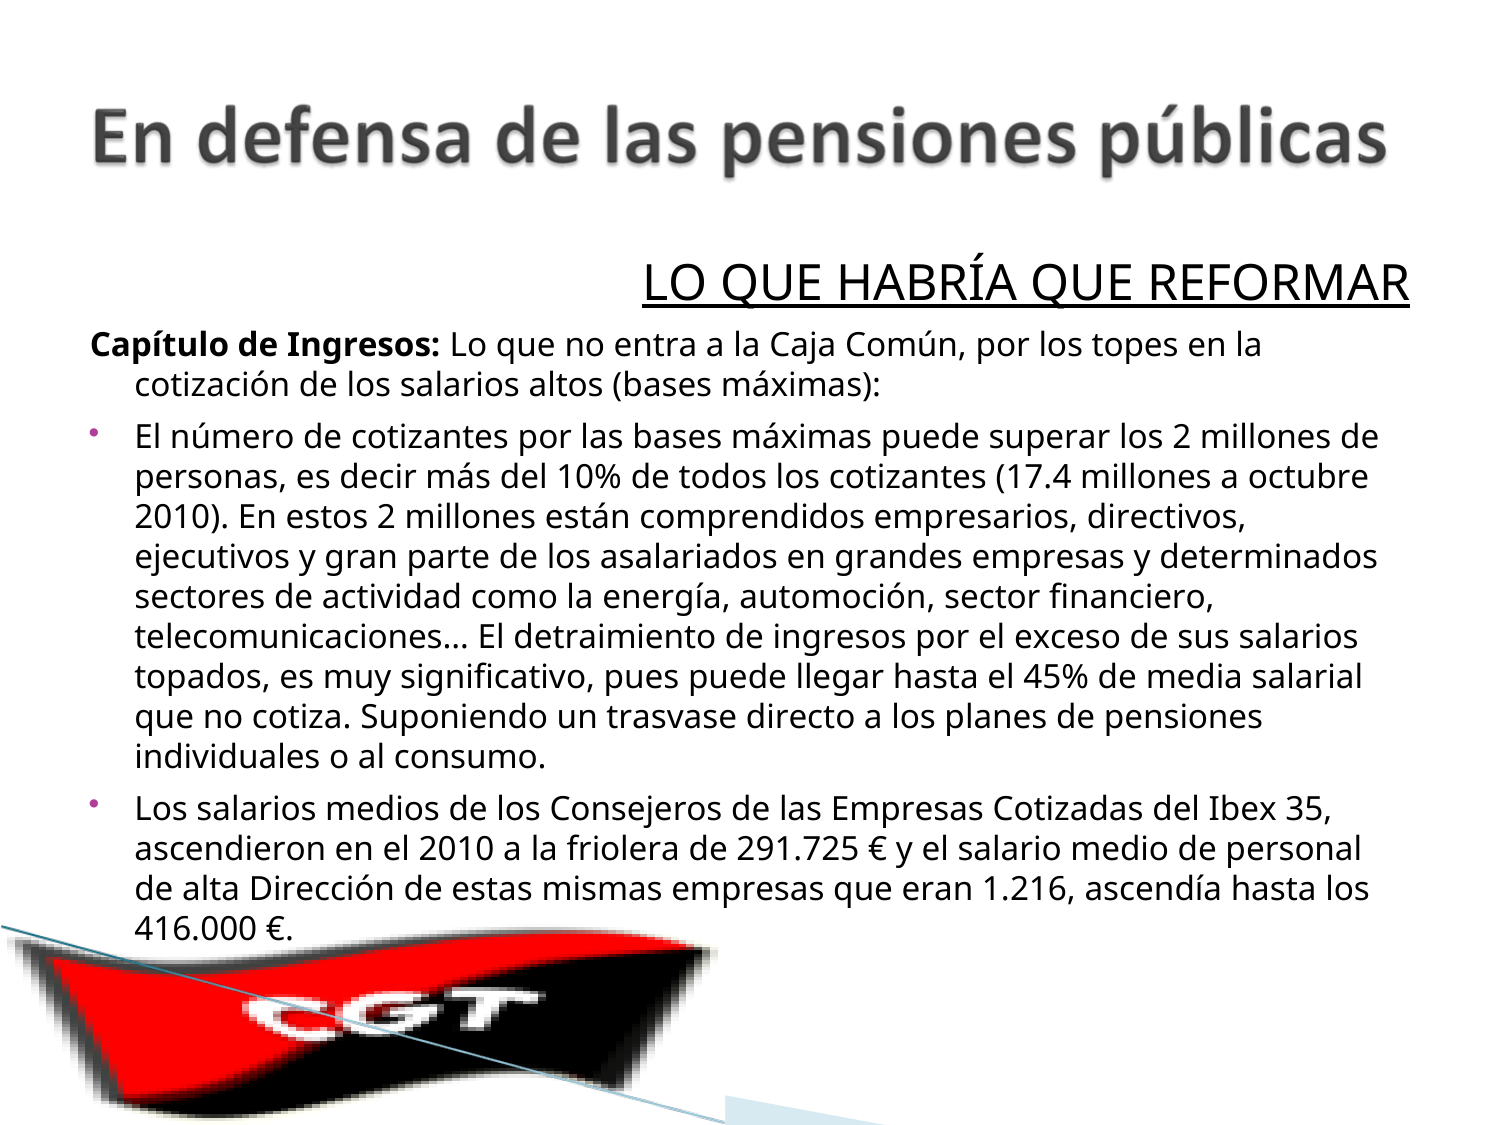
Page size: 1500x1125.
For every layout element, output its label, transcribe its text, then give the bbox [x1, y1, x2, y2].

text_box LO QUE HABRÍA QUE REFORMAR Capítulo de Ingresos: Lo que no entra a la Caja Común, por los topes en la cotización de los salarios altos (bases máximas): El número de cotizantes por las bases máximas puede superar los 2 millones de personas, es decir más del 10% de todos los cotizantes (17.4 millones a octubre 2010). En estos 2 millones están comprendidos empresarios, directivos, ejecutivos y gran parte de los asalariados en grandes empresas y determinados sectores de actividad como la energía, automoción, sector financiero, telecomunicaciones… El detraimiento de ingresos por el exceso de sus salarios topados, es muy significativo, pues puede llegar hasta el 45% de media salarial que no cotiza. Suponiendo un trasvase directo a los planes de pensiones individuales o al consumo. Los salarios medios de los Consejeros de las Empresas Cotizadas del Ibex 35, ascendieron en el 2010 a la friolera de 291.725 € y el salario medio de personal de alta Dirección de estas mismas empresas que eran 1.216, ascendía hasta los 416.000 €. [75, 242, 1426, 1056]
picture [32, 43, 1446, 235]
picture [0, 924, 726, 1125]
